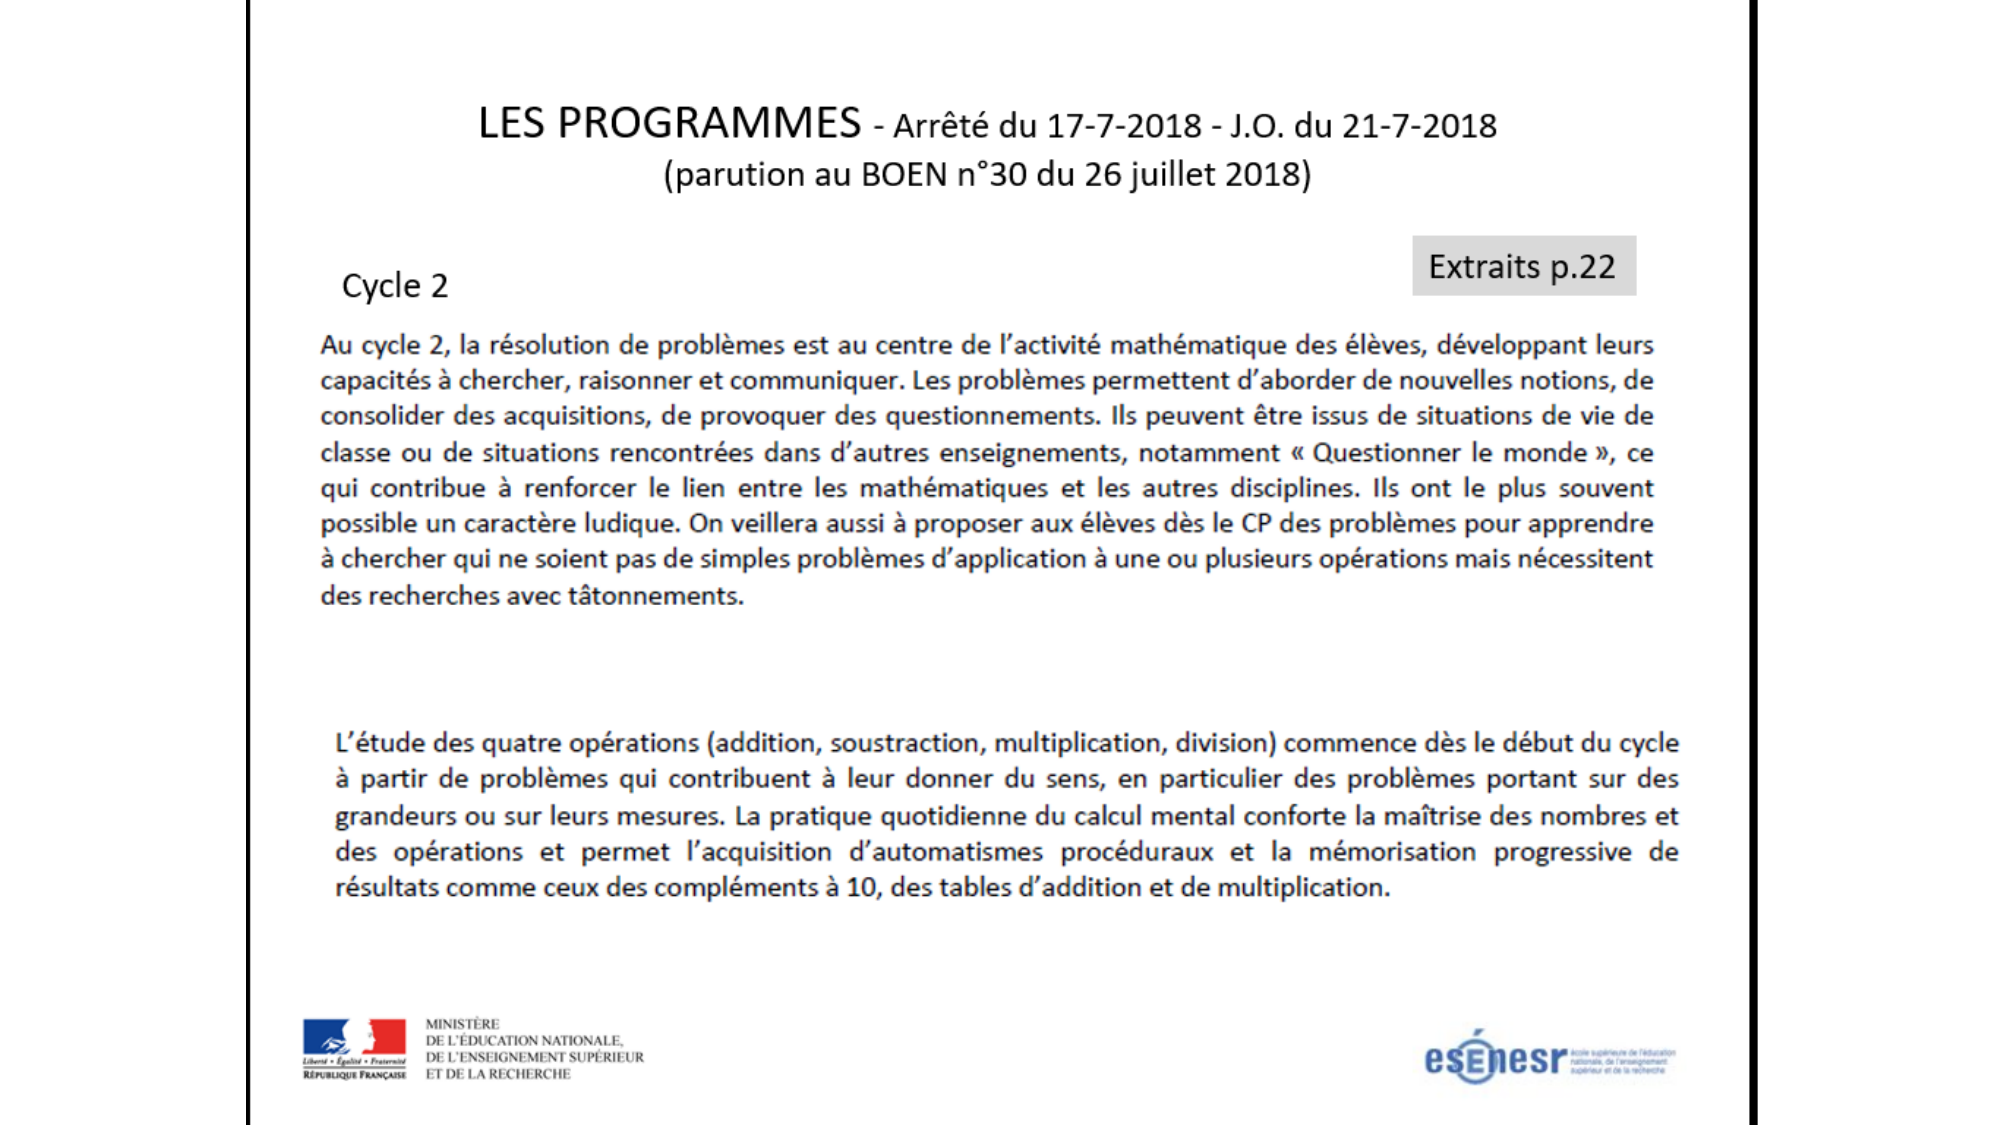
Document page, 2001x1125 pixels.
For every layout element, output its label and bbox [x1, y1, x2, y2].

picture [246, 0, 1758, 1125]
